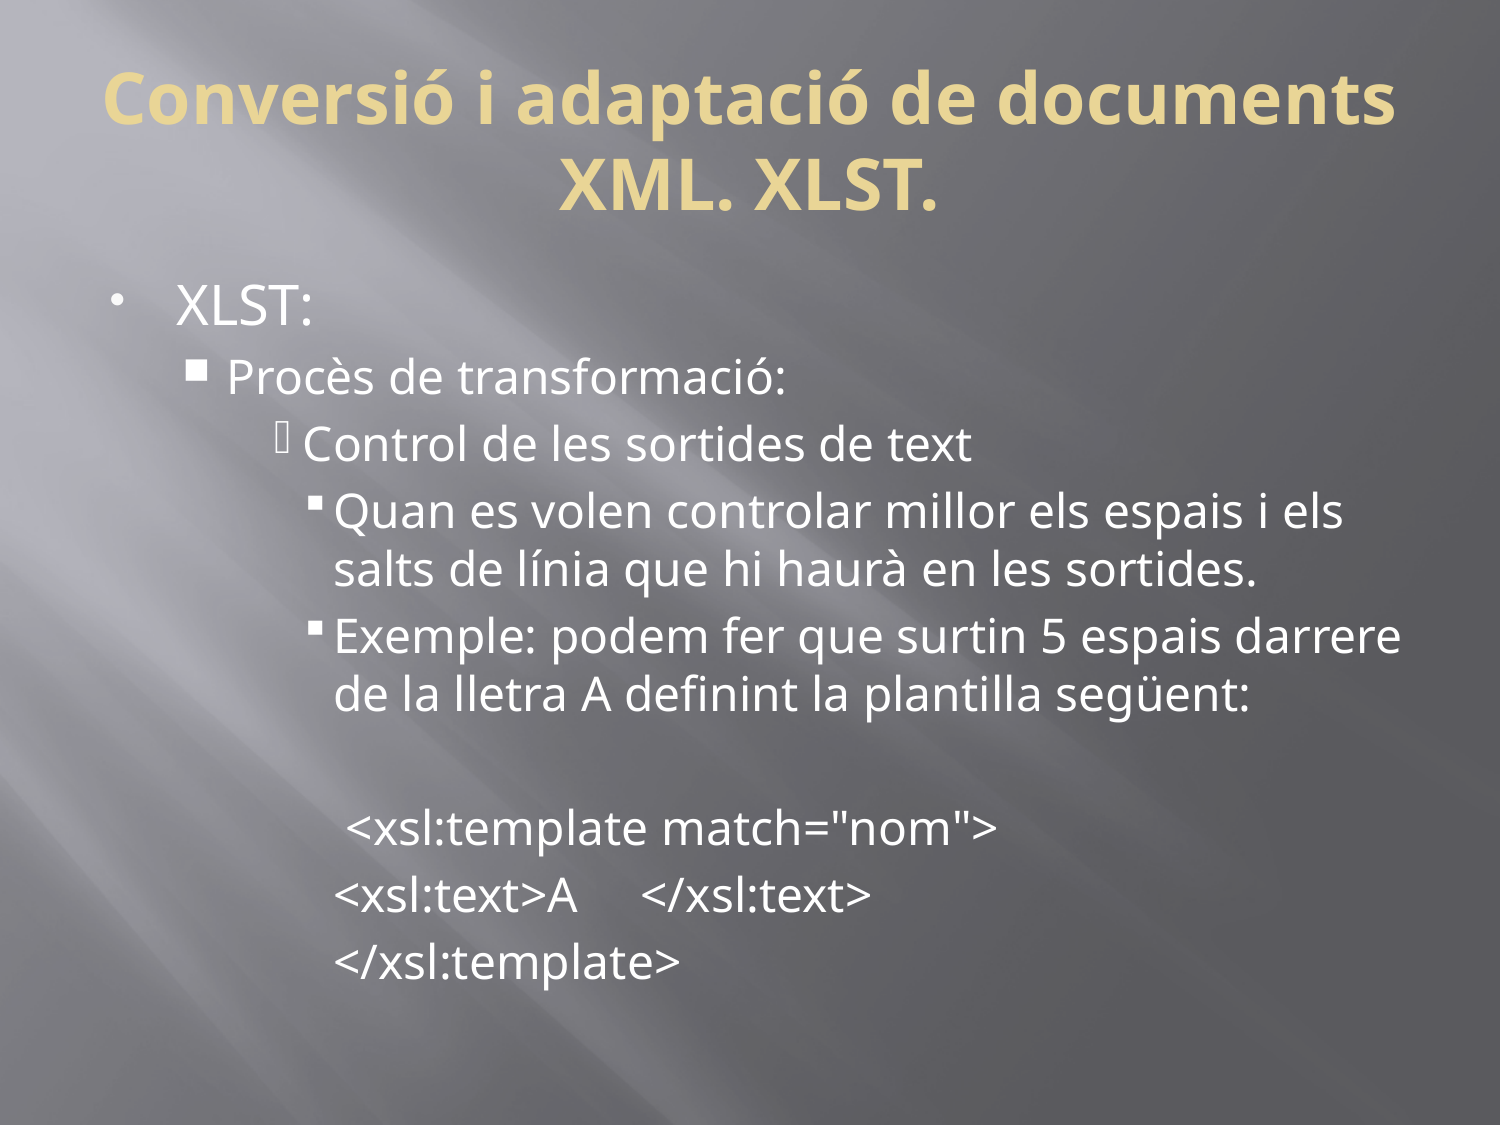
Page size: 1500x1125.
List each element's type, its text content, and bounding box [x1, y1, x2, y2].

list XLST: Procès de transformació: Control de les sortides de text Quan es volen controlar millor els espais i els salts de línia que hi haurà en les sortides. Exemple: podem fer que surtin 5 espais darrere de la lletra A definint la plantilla següent: <xsl:template match="nom"> <xsl:text>A </xsl:text> </xsl:template> [75, 262, 1425, 1035]
picture [0, 0, 1500, 1125]
title Conversió i adaptació de documents XML. XLST. [75, 45, 1425, 233]
